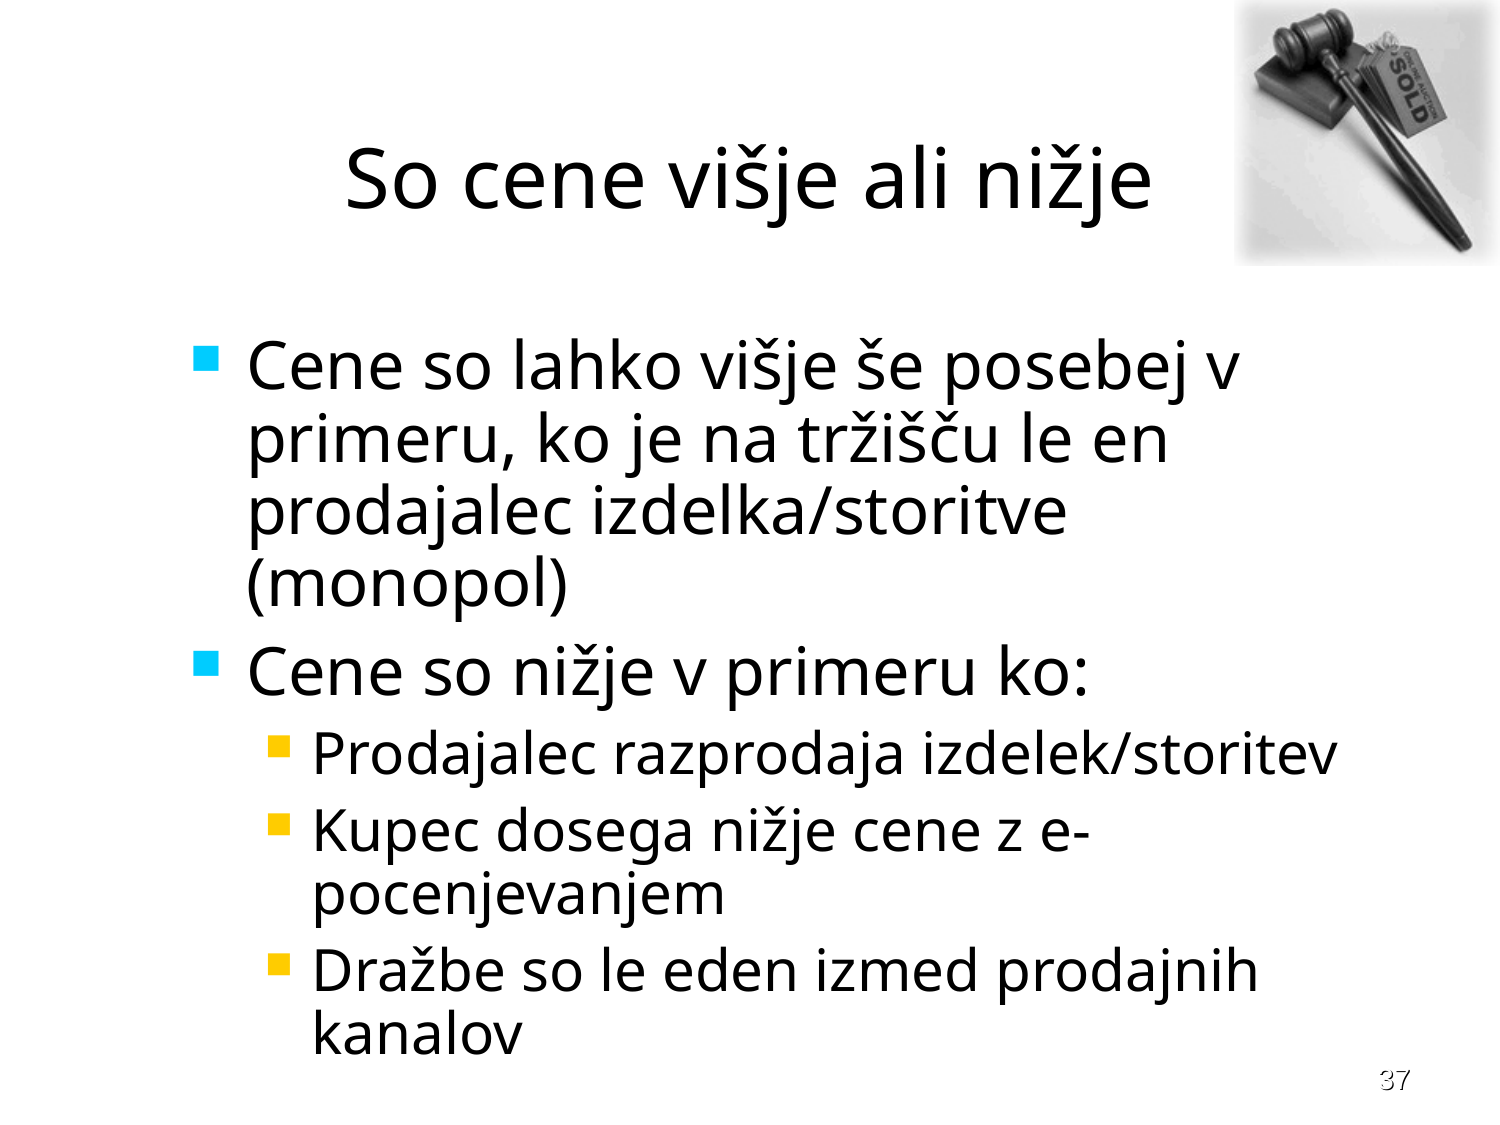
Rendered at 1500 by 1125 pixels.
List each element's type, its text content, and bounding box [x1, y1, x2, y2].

picture [1234, 0, 1500, 266]
text_box <number> [1074, 1024, 1426, 1103]
list Cene so lahko višje še posebej v primeru, ko je na tržišču le en prodajalec izdelka/storitve (monopol) Cene so nižje v primeru ko: Prodajalec razprodaja izdelek/storitev Kupec dosega nižje cene z e-pocenjevanjem Dražbe so le eden izmed prodajnih kanalov [174, 324, 1413, 1063]
title So cene višje ali nižje [75, 62, 1426, 288]
